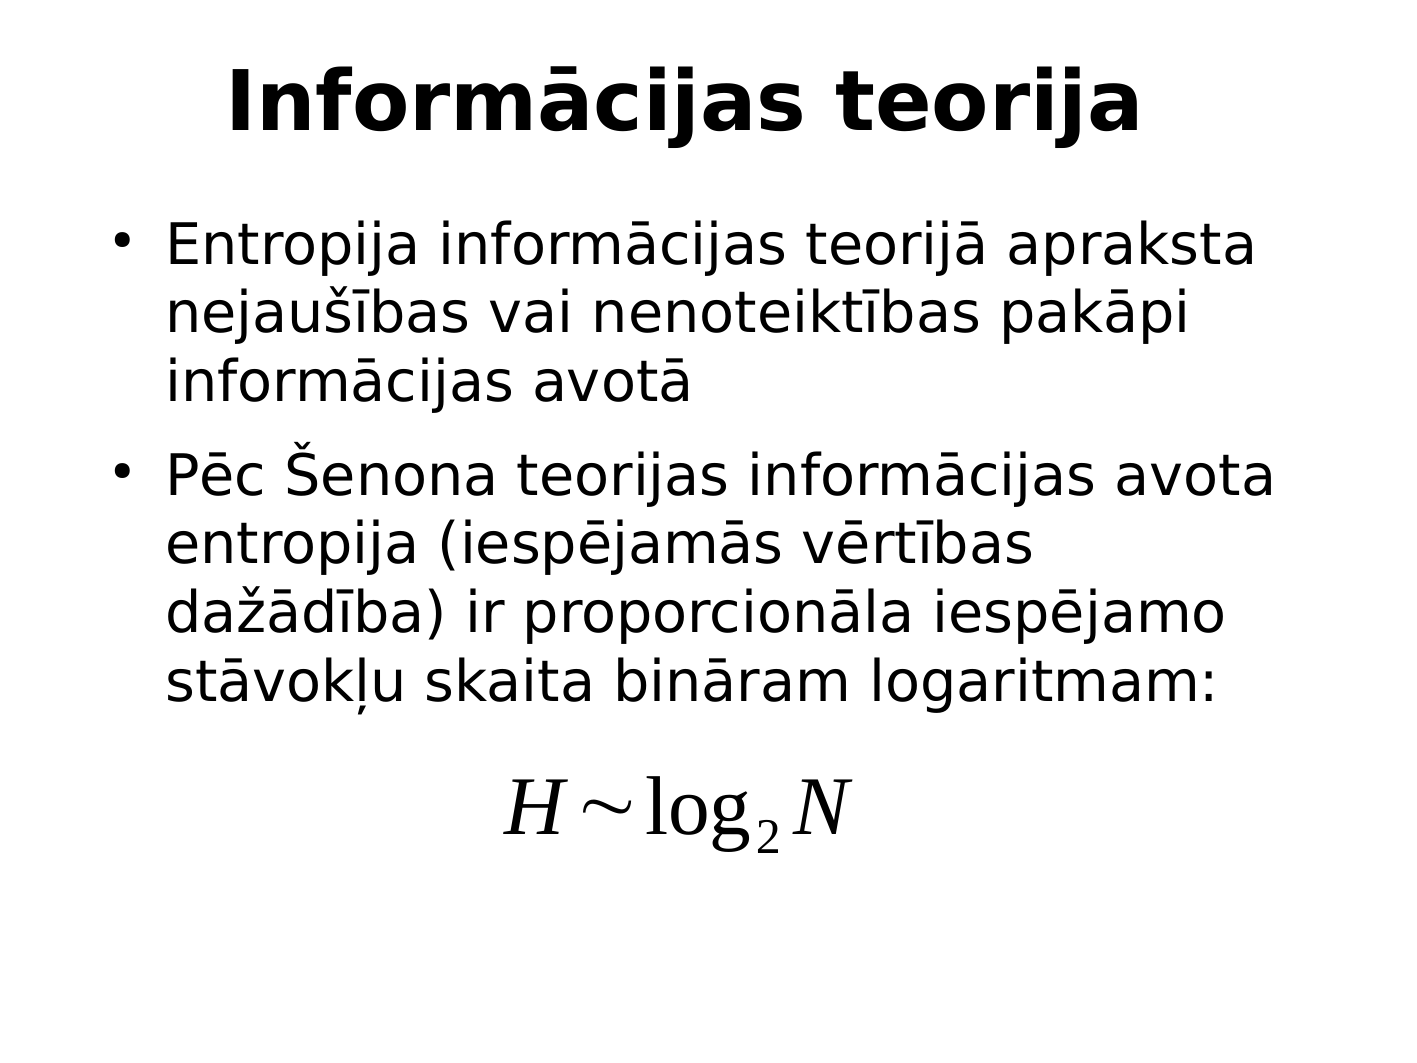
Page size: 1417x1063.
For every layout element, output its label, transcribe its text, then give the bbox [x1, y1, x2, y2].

list Entropija informācijas teorijā apraksta nejaušības vai nenoteiktības pakāpi informācijas avotā Pēc Šenona teorijas informācijas avota entropija (iespējamās vērtības dažādība) ir proporcionāla iespējamo stāvokļu skaita bināram logaritmam: [79, 199, 1342, 994]
chart [499, 760, 858, 865]
title Informācijas teorija [82, 35, 1287, 160]
